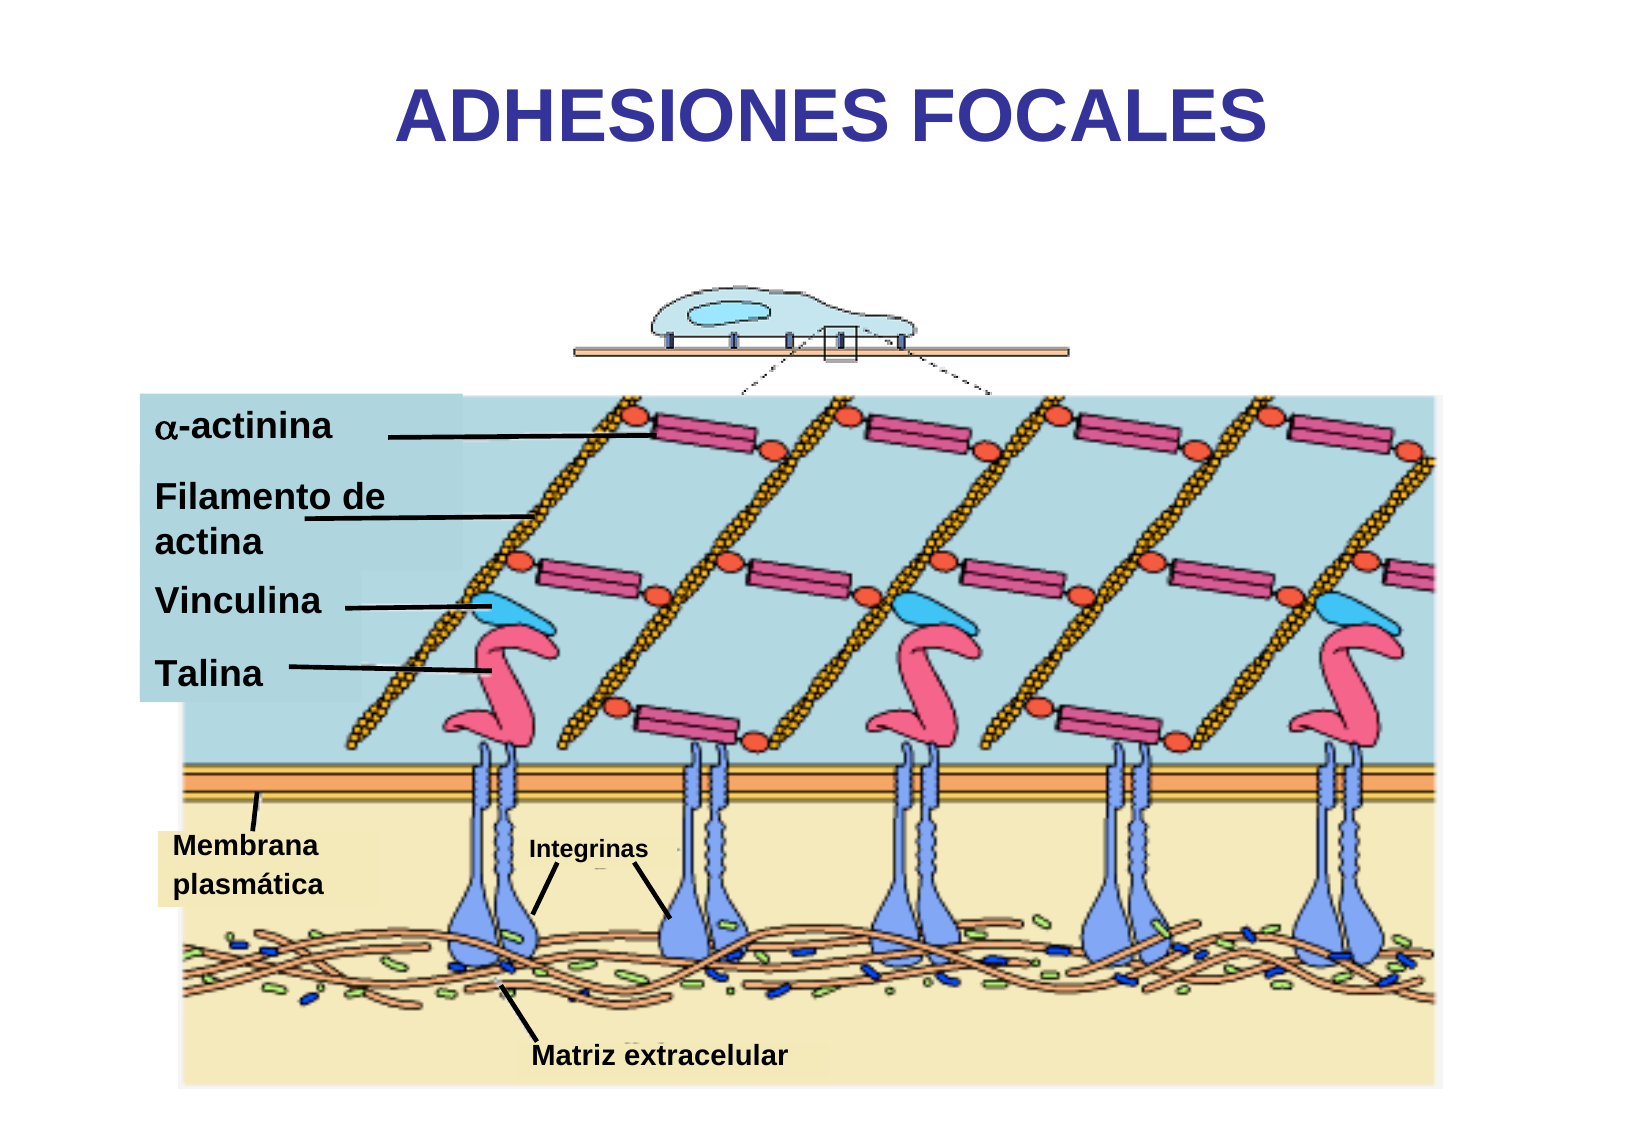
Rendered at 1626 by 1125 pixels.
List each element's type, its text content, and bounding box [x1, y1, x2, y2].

text_box Filamento de actina [139, 464, 463, 571]
text_box Vinculina [139, 568, 362, 641]
text_box Integrinas [514, 837, 677, 868]
text_box -actinina [139, 393, 463, 464]
text_box Matriz extracelular [516, 1043, 829, 1077]
picture [178, 203, 1443, 1090]
text_box Talina [139, 641, 362, 703]
text_box ADHESIONES FOCALES [379, 58, 1285, 164]
text_box Membrana plasmática [157, 831, 380, 907]
